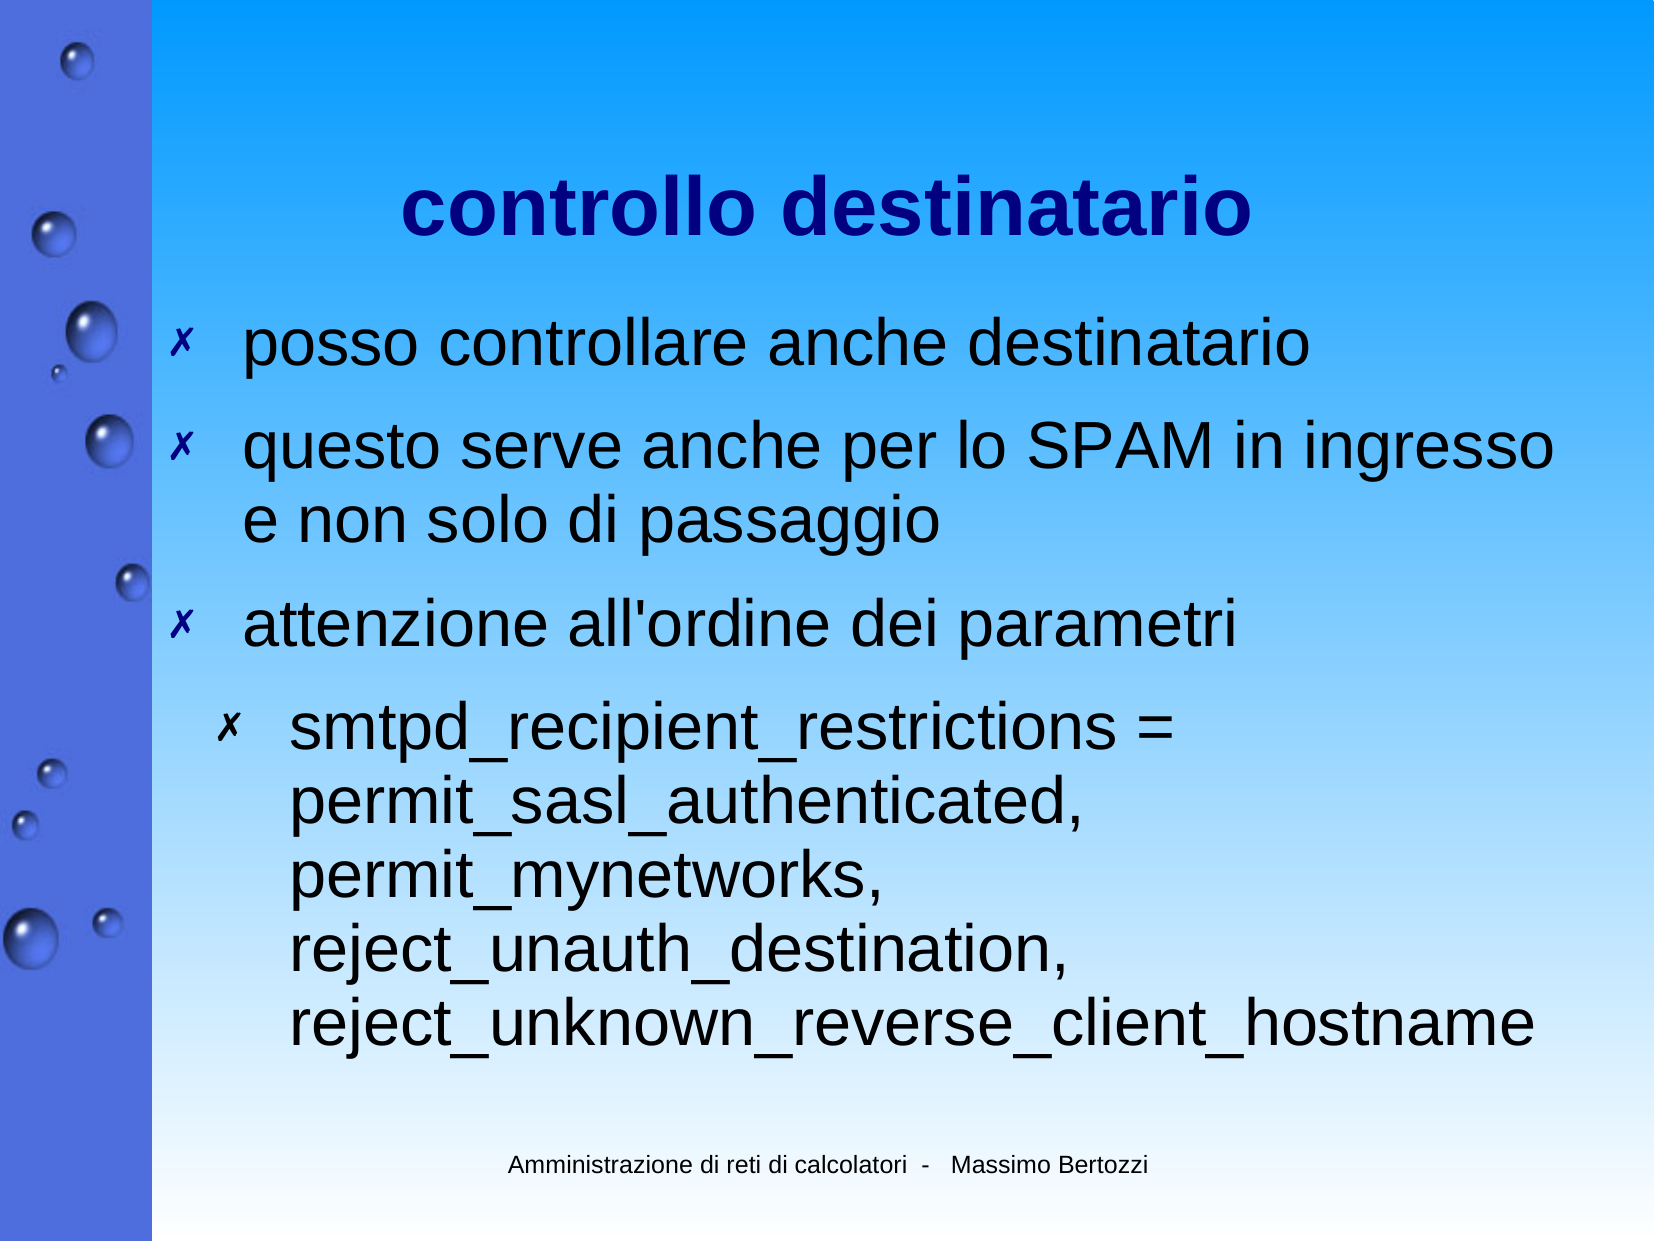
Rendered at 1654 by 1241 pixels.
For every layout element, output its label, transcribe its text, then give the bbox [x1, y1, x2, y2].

title controllo destinatario [121, 102, 1534, 311]
list posso controllare anche destinatario questo serve anche per lo SPAM in ingresso e non solo di passaggio attenzione all'ordine dei parametri smtpd_recipient_restrictions = permit_sasl_authenticated, permit_mynetworks, reject_unauth_destination, reject_unknown_reverse_client_hostname [159, 305, 1572, 1089]
picture [0, 0, 152, 1241]
